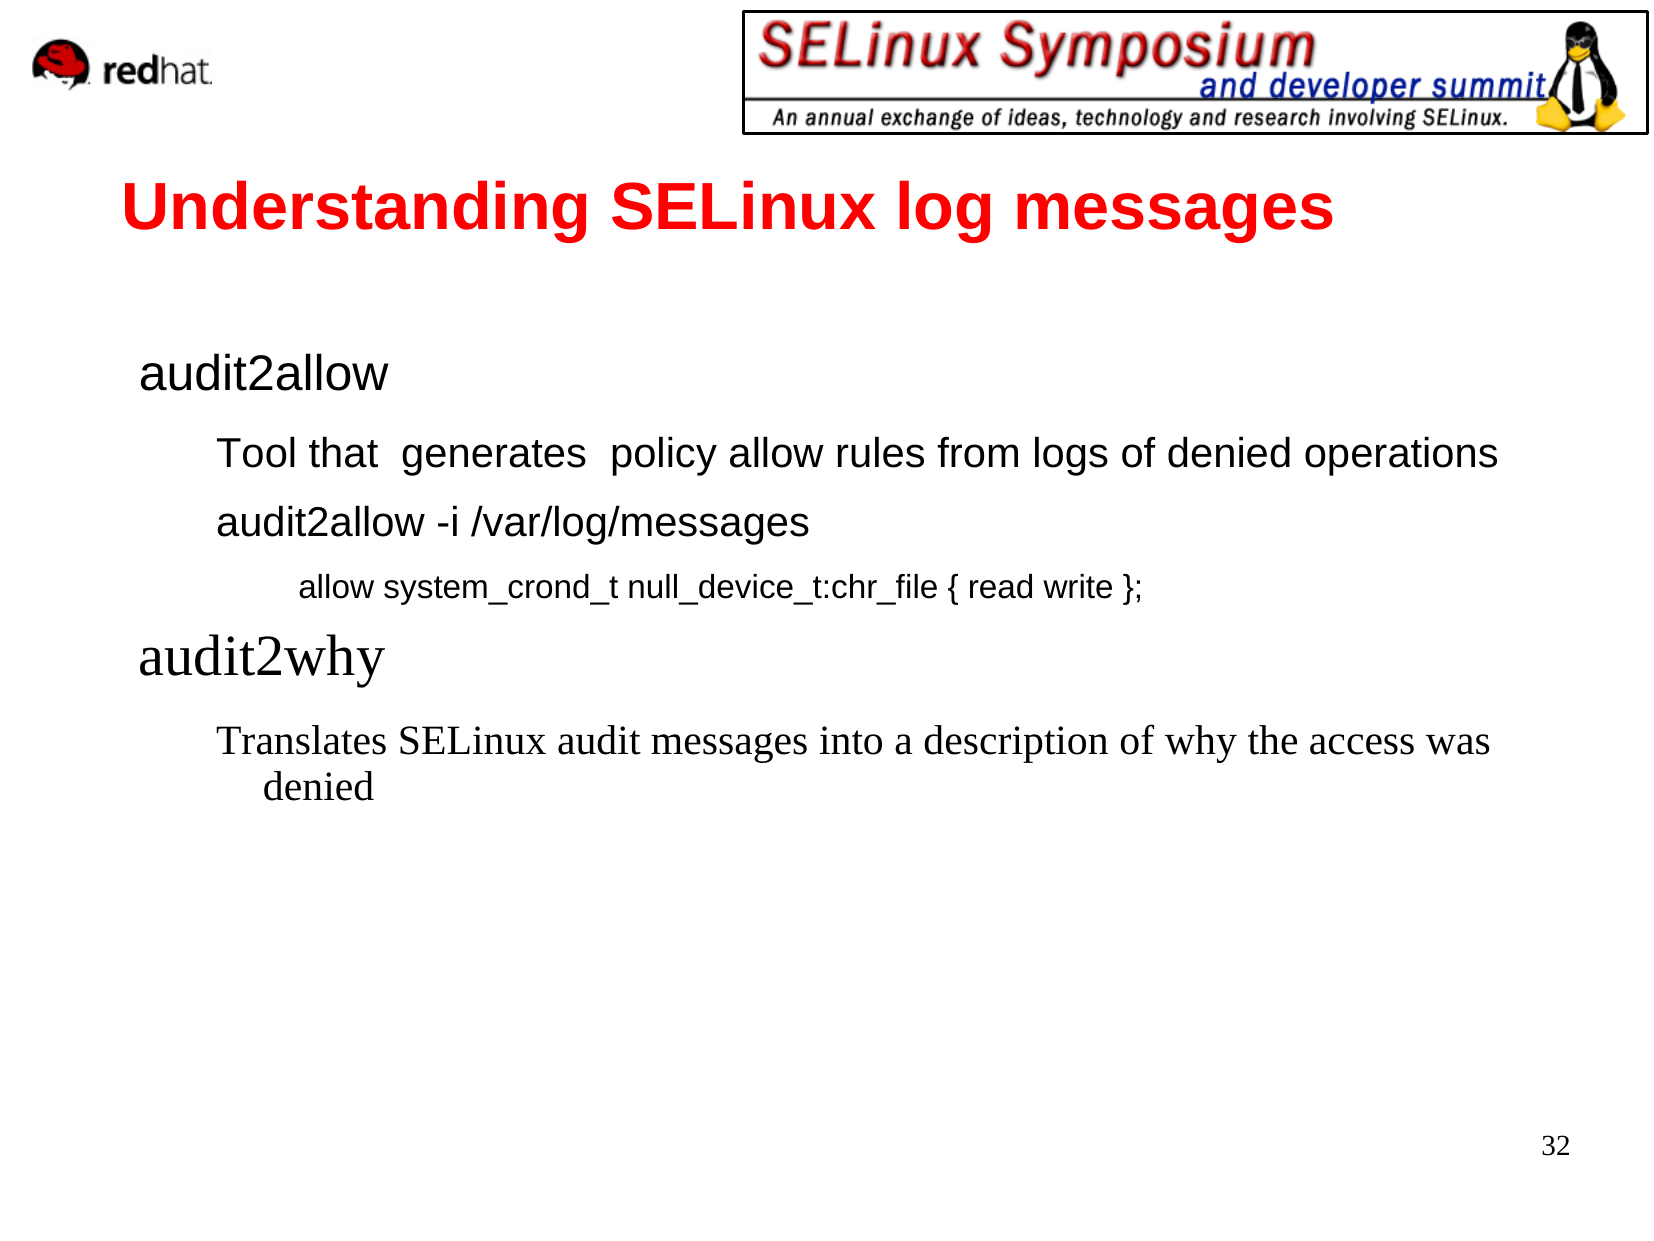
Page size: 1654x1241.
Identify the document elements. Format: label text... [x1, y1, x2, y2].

list audit2allow Tool that generates policy allow rules from logs of denied operations audit2allow -i /var/log/messages allow system_crond_t null_device_t:chr_file { read write }; audit2why Translates SELinux audit messages into a description of why the access was denied [121, 344, 1534, 1126]
title Understanding SELinux log messages [121, 102, 1534, 310]
picture [745, 13, 1646, 132]
picture [31, 37, 212, 98]
